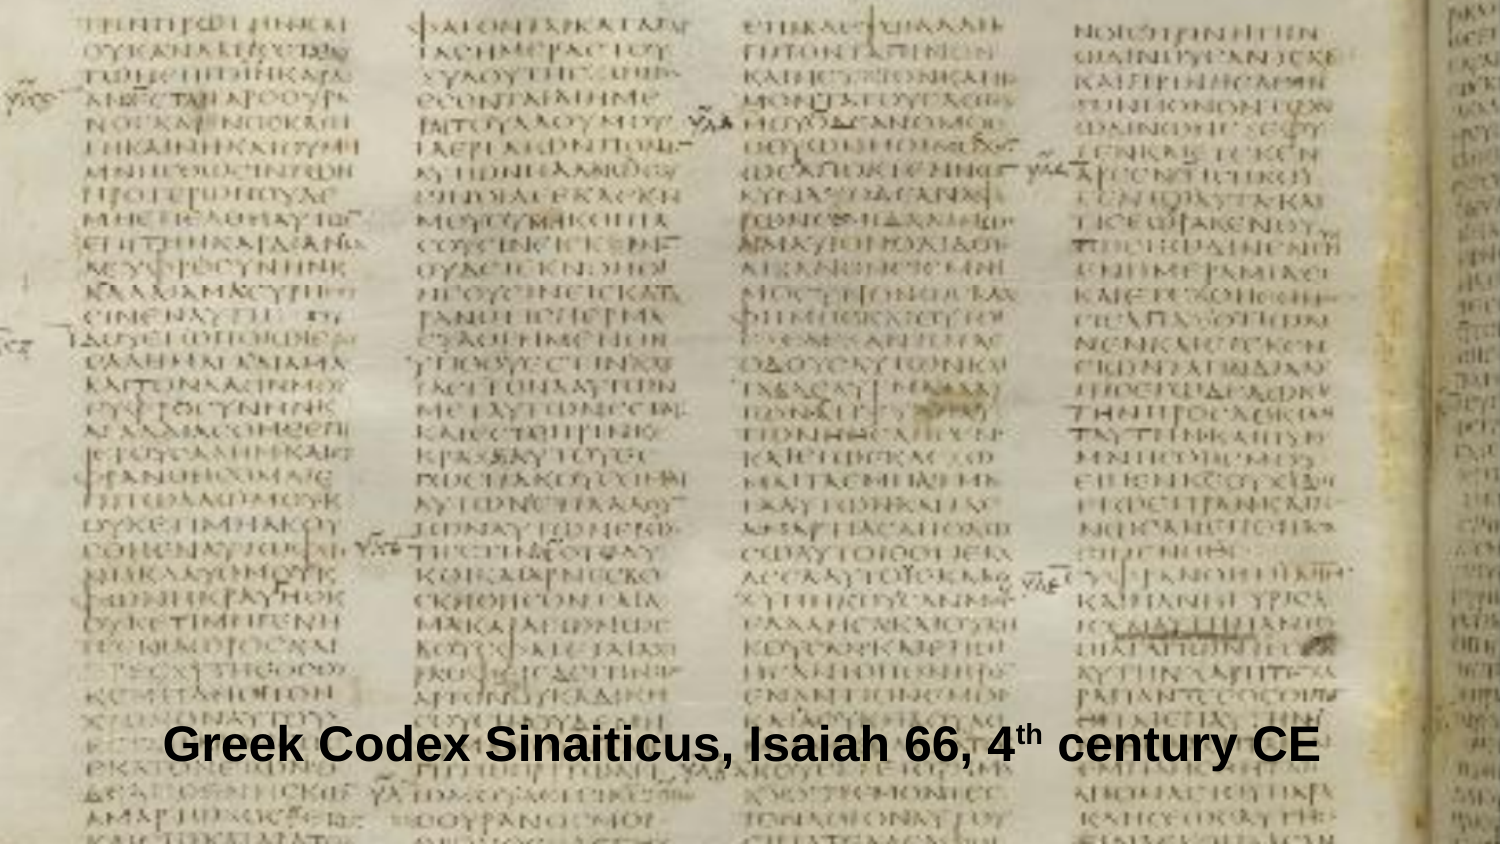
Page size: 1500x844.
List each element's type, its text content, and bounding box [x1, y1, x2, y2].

text_box Greek Codex Sinaiticus, Isaiah 66, 4th century CE [147, 708, 1388, 780]
picture [0, 0, 1500, 844]
